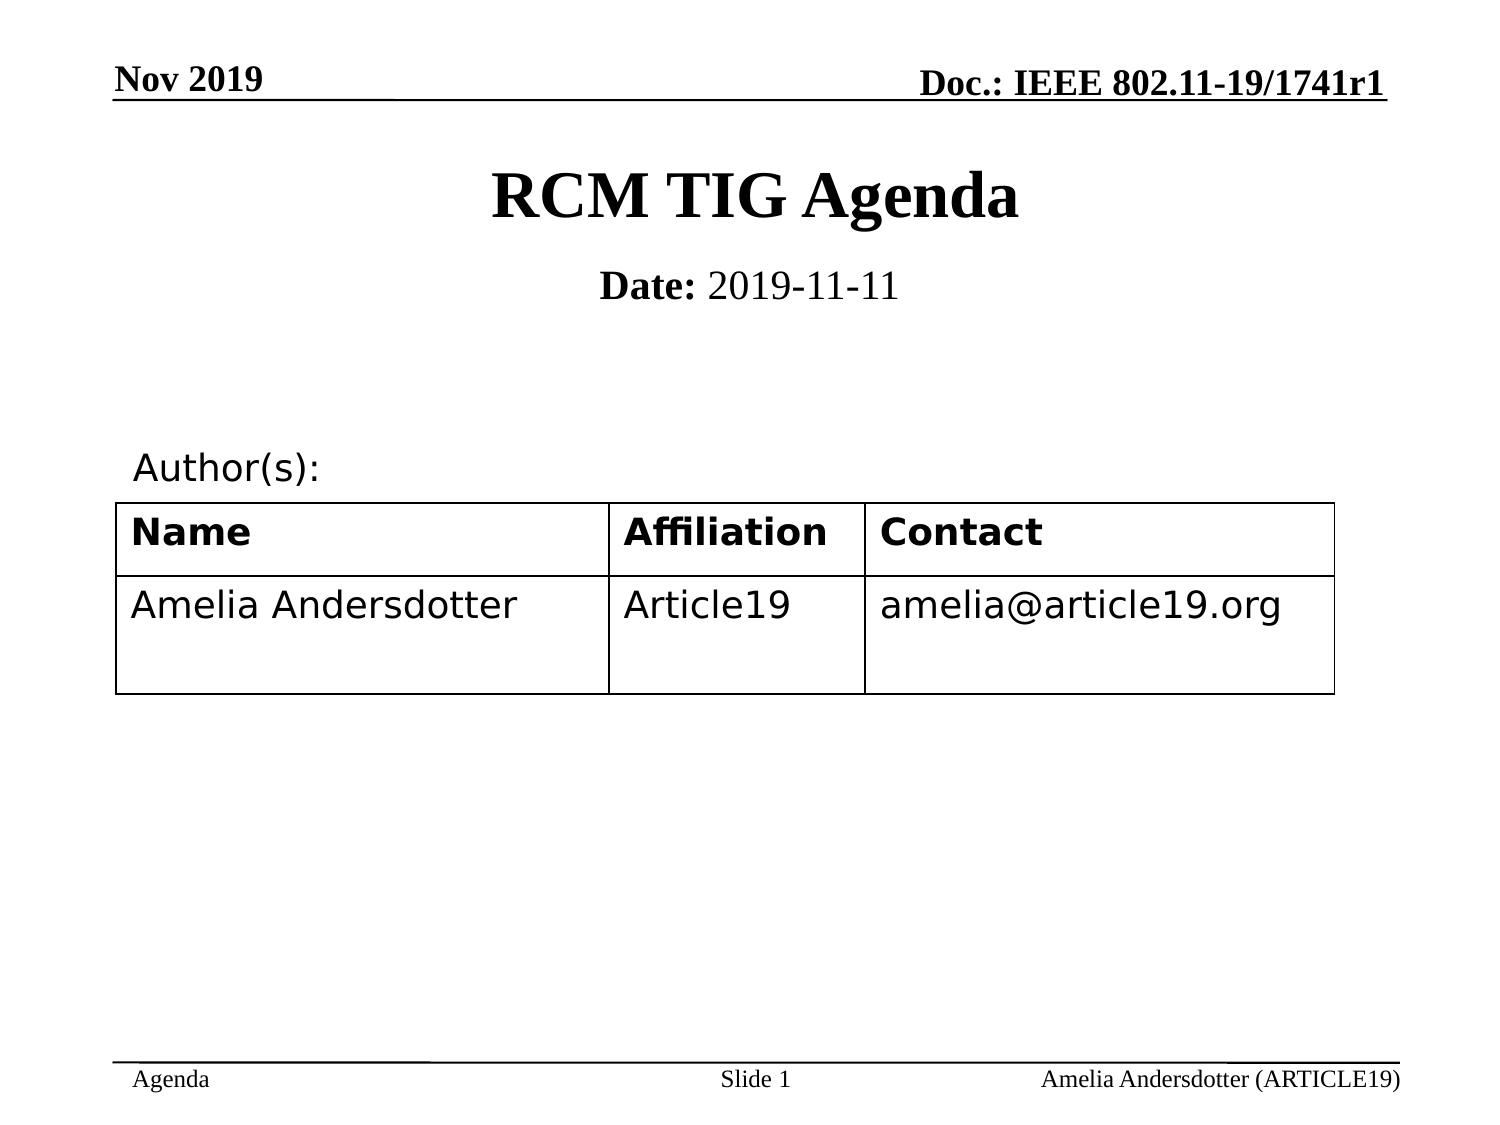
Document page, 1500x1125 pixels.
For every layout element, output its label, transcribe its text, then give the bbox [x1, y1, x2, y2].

table_header Contact [866, 504, 1334, 575]
table_header Affiliation [610, 504, 864, 575]
text_box Author(s): [118, 436, 437, 497]
table_cell Amelia Andersdotter [117, 577, 608, 693]
table_header Name [117, 504, 608, 575]
text_box Nov 2019 [114, 54, 492, 99]
text_box Date: 2019-11-11 [112, 249, 1388, 315]
text_box Slide <number> [712, 1062, 799, 1122]
text_box Amelia Andersdotter (ARTICLE19) [902, 1062, 1401, 1092]
text_box RCM TIG Agenda [118, 103, 1394, 278]
table_cell Article19 [610, 577, 864, 693]
table_cell amelia@article19.org [866, 577, 1334, 693]
